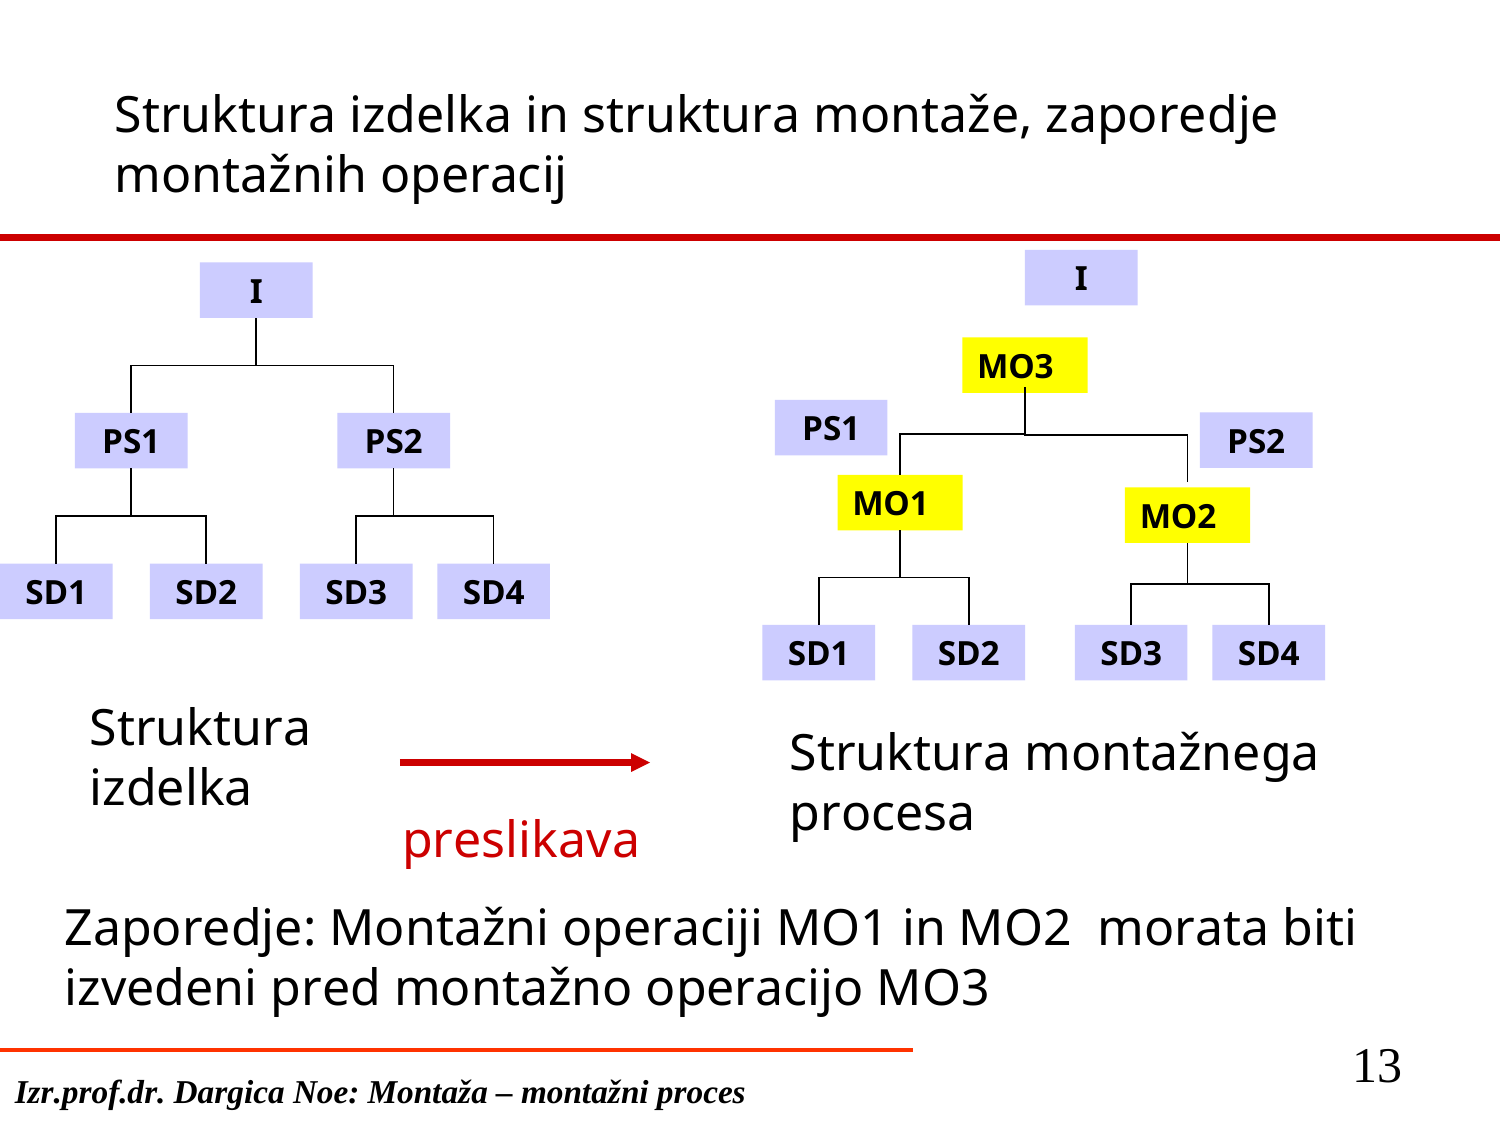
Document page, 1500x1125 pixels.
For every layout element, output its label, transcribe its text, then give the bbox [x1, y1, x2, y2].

text_box SD1 [762, 624, 876, 681]
text_box Struktura montažnega procesa [774, 712, 1376, 848]
text_box SD4 [437, 563, 550, 620]
text_box SD1 [0, 563, 113, 620]
text_box SD2 [149, 563, 263, 620]
text_box I [199, 262, 313, 318]
text_box SD3 [1074, 624, 1188, 681]
text_box SD2 [912, 624, 1026, 681]
text_box MO1 [837, 474, 963, 531]
text_box Struktura izdelka in struktura montaže, zaporedje montažnih operacij [99, 74, 1388, 211]
text_box Zaporedje: Montažni operaciji MO1 in MO2 morata biti izvedeni pred montažno operacijo MO3 [50, 887, 1401, 1023]
text_box PS1 [74, 412, 188, 469]
text_box I [1024, 249, 1138, 306]
text_box PS1 [774, 399, 888, 456]
text_box MO3 [962, 337, 1088, 393]
text_box SD4 [1212, 624, 1326, 681]
text_box SD3 [299, 563, 413, 620]
text_box PS2 [337, 412, 451, 469]
text_box PS2 [1199, 412, 1313, 468]
text_box MO2 [1124, 487, 1251, 543]
text_box preslikava [387, 799, 738, 876]
text_box Struktura izdelka [74, 687, 488, 823]
